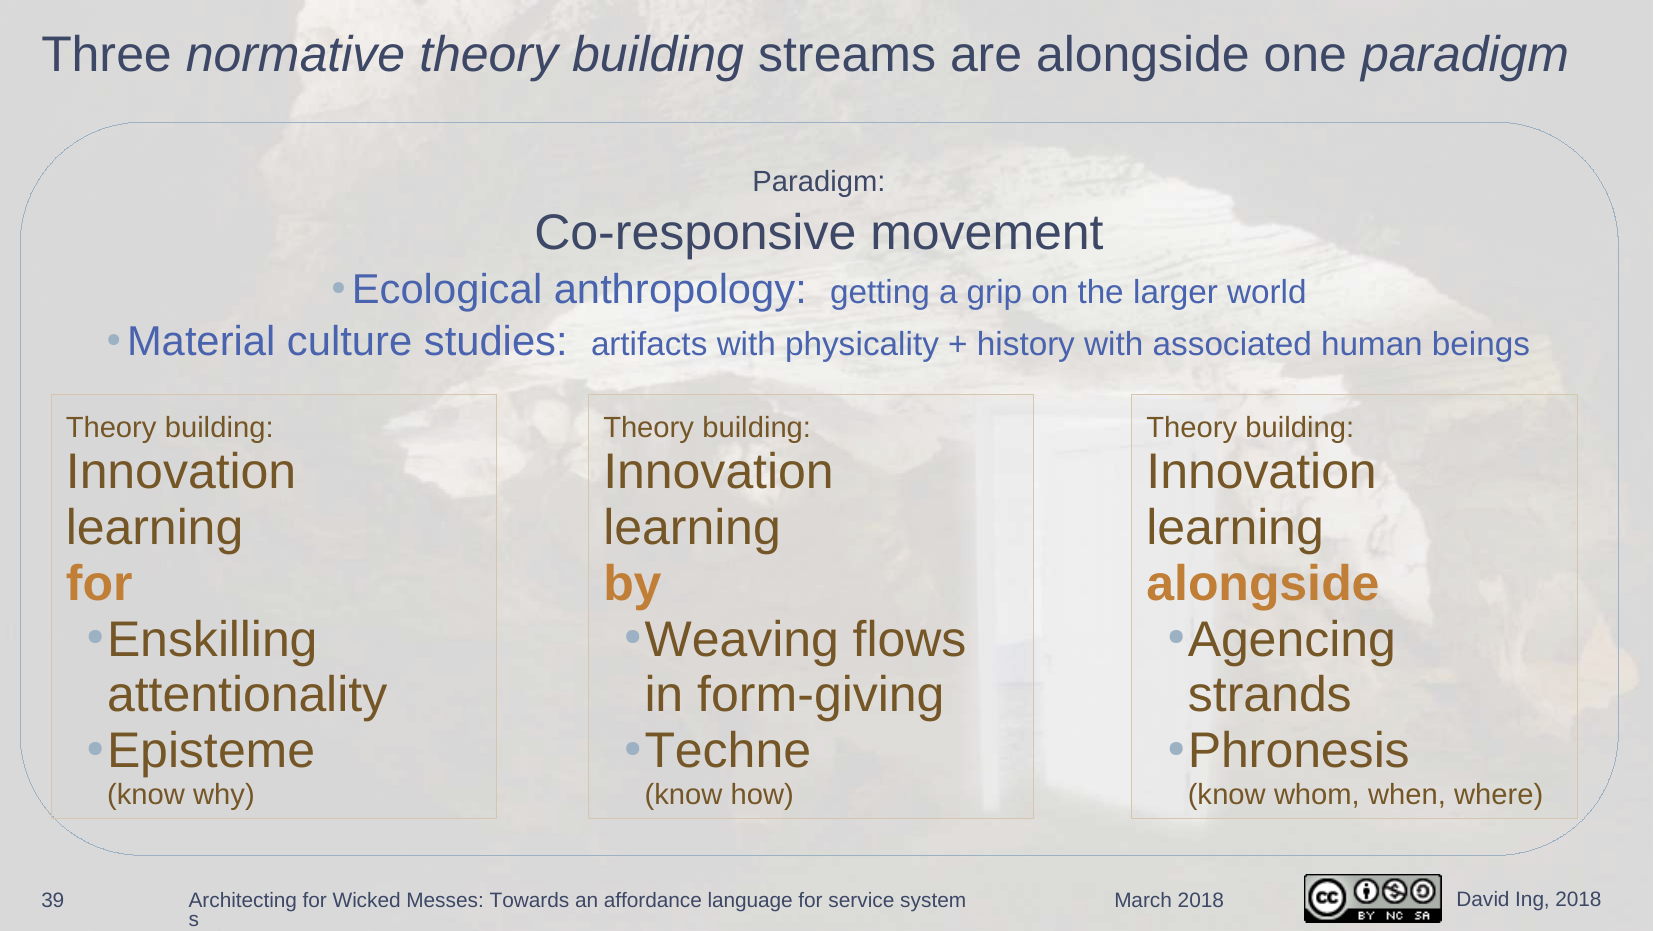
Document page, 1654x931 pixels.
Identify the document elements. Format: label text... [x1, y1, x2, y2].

text_box Solving for the optimal Problem solution involves analysis, research employing quantitative methods seeking optimal outcomes. Unfortunately, as conditions change, problems frequently do not remain solved or resolved but reappear, and usually in more complex forms. Furthermore, every solution and resolution generates new problems, ones that tend to be more complex than the ones solved or resolved. [0, 0, 1653, 931]
title Three normative theory building streams are alongside one paradigm [41, 30, 1613, 126]
text_box Paradigm: Co-responsive movement Ecological anthropology: getting a grip on the larger world Material culture studies: artifacts with physicality + history with associated human beings [20, 122, 1619, 856]
text_box Theory building: Innovation learning alongside Agencing strands Phronesis (know whom, when, where) [1131, 394, 1578, 819]
text_box Theory building: Innovation learning for Enskilling attentionality Episteme (know why) [51, 394, 497, 819]
picture [1304, 874, 1442, 923]
text_box Theory building: Innovation learning by Weaving flows in form-giving Techne (know how) [588, 394, 1034, 819]
